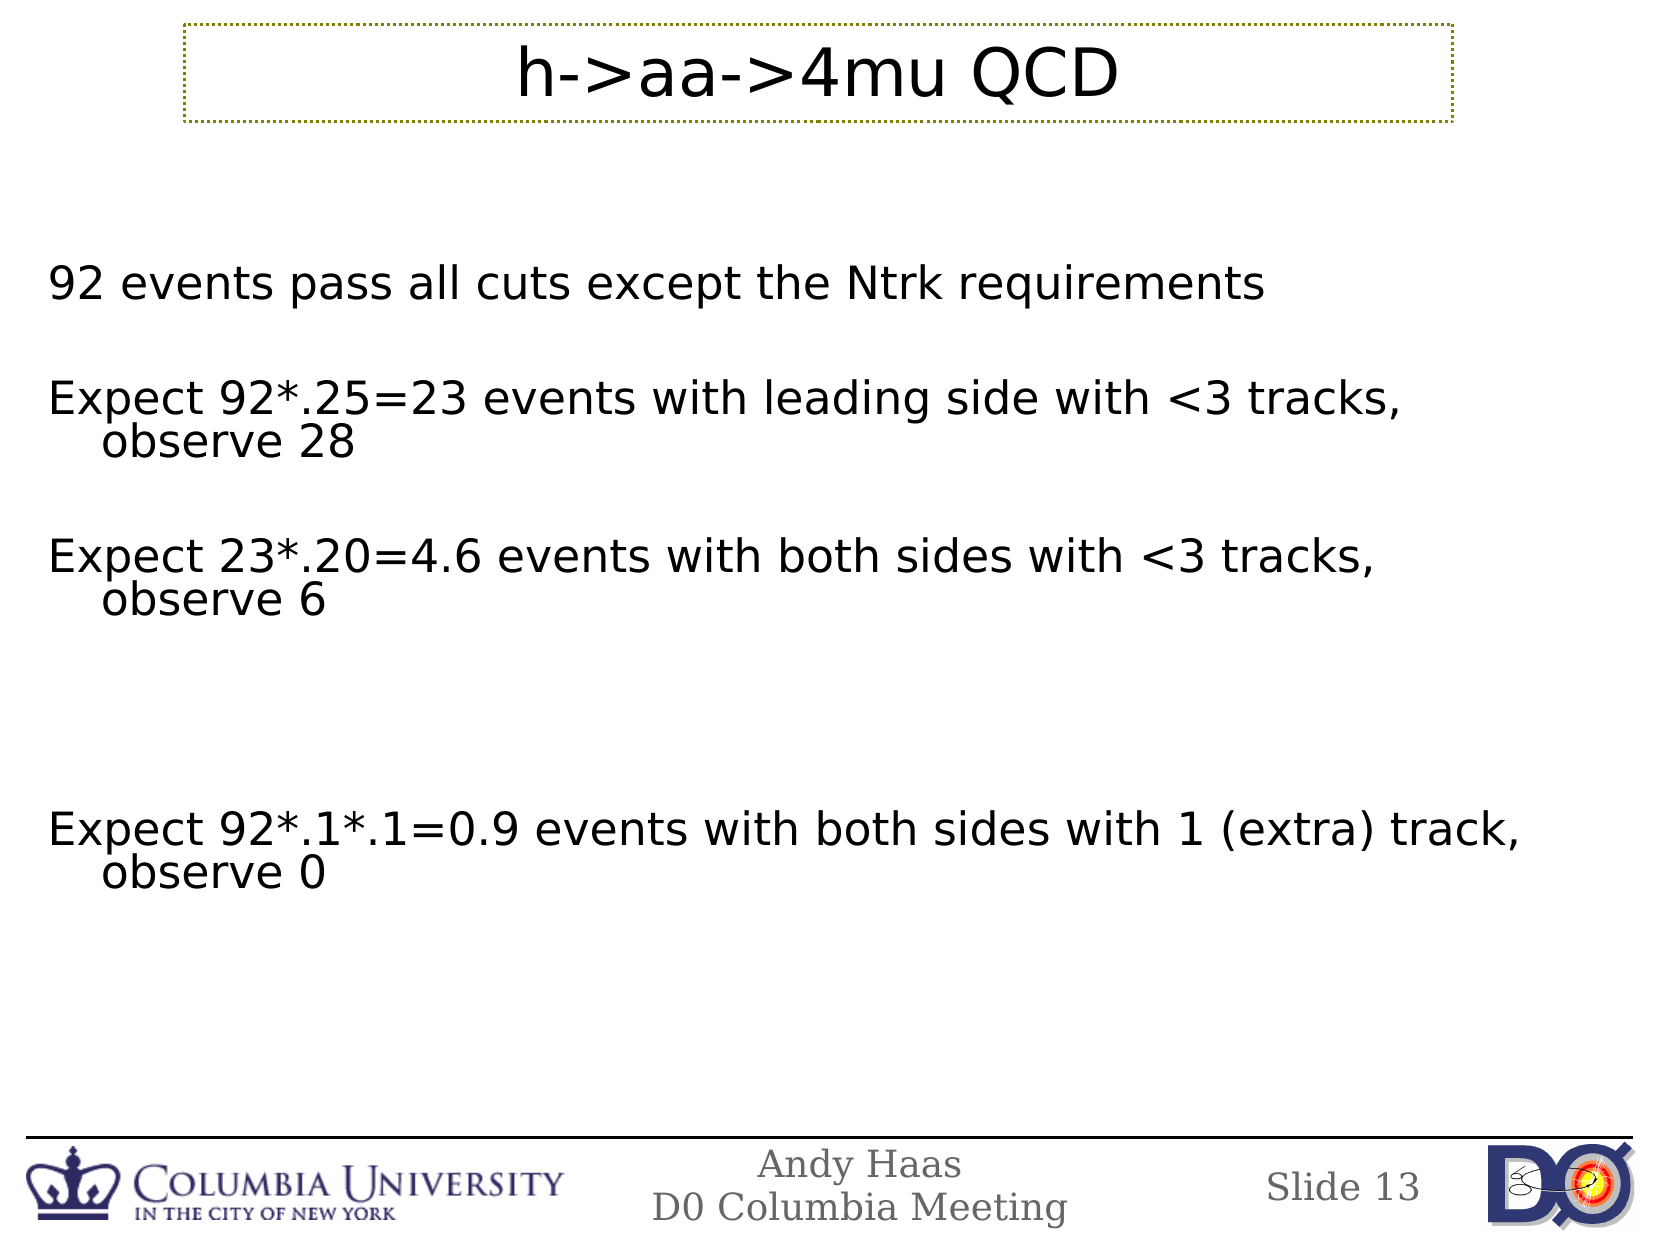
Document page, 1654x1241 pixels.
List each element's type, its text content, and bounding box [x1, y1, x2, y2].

list 92 events pass all cuts except the Ntrk requirements Expect 92*.25=23 events with leading side with <3 tracks, observe 28 Expect 23*.20=4.6 events with both sides with <3 tracks, observe 6 Expect 92*.1*.1=0.9 events with both sides with 1 (extra) track, observe 0 [30, 140, 1577, 1125]
picture [1479, 1140, 1639, 1233]
picture [26, 1146, 565, 1220]
title h->aa->4mu QCD [184, 24, 1453, 122]
